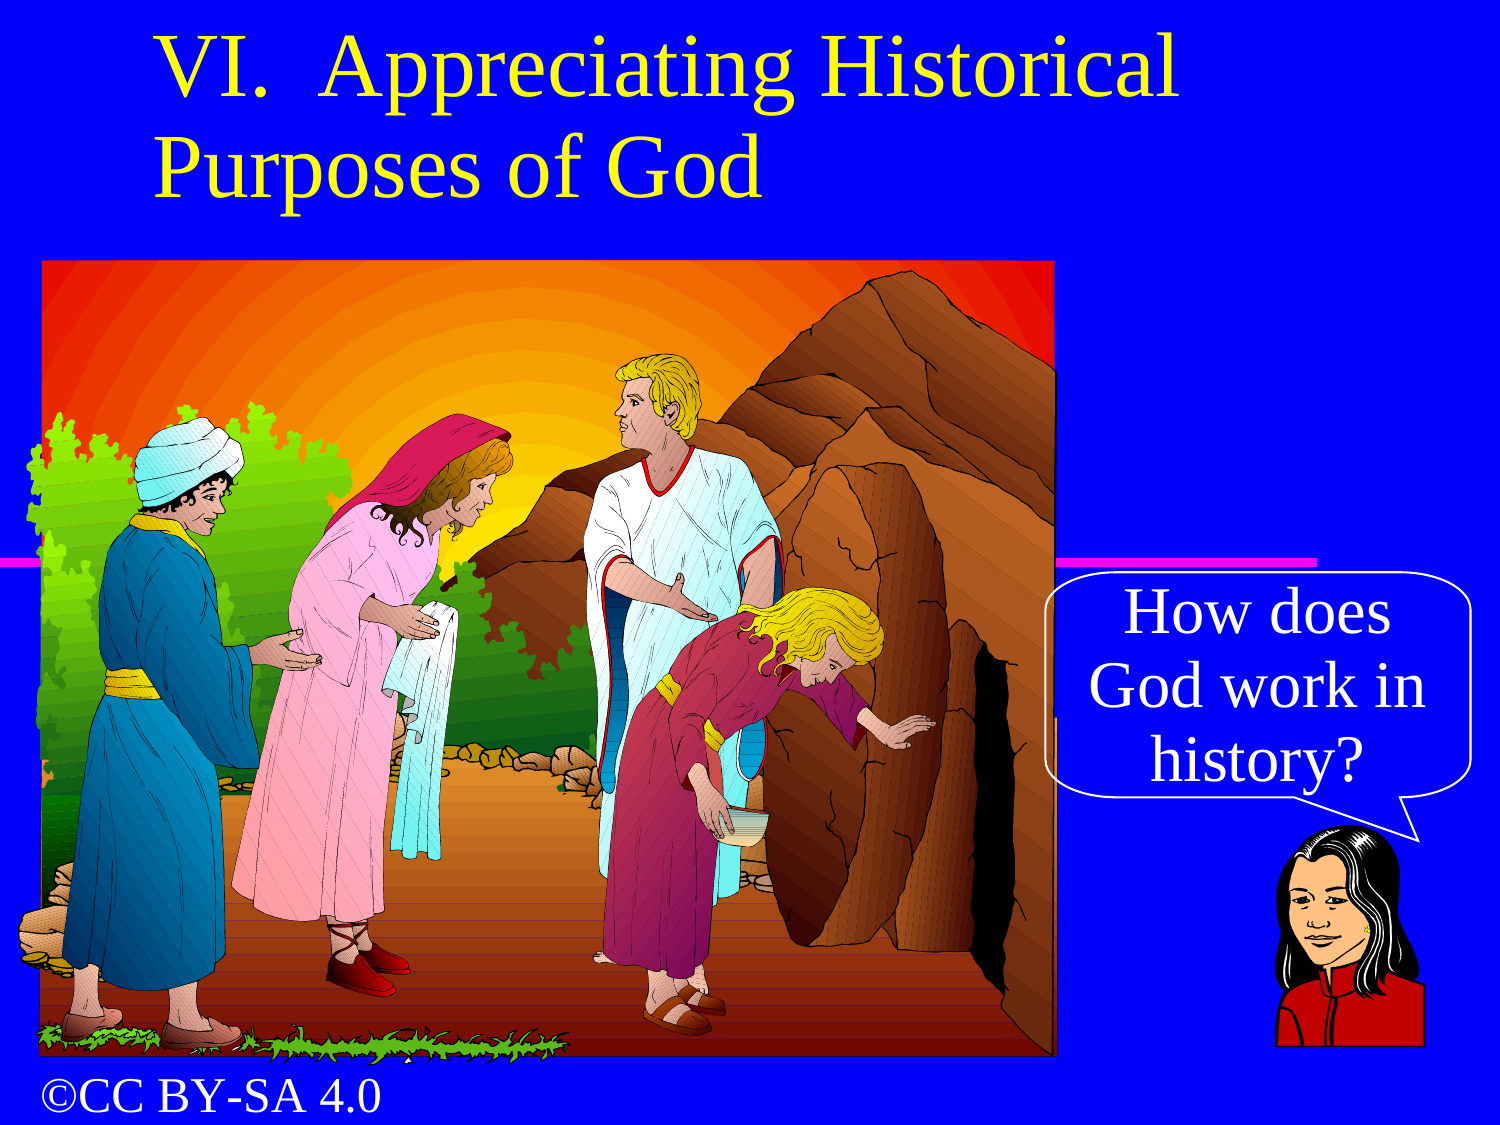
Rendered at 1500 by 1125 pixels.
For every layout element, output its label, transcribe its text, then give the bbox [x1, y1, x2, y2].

text_box How does God work in history? [1045, 572, 1471, 825]
picture [12, 255, 1063, 1071]
text_box ©CC BY-SA 4.0 [25, 1060, 459, 1125]
picture [1275, 825, 1426, 1048]
title VI. Appreciating Historical Purposes of God [137, 5, 1413, 225]
